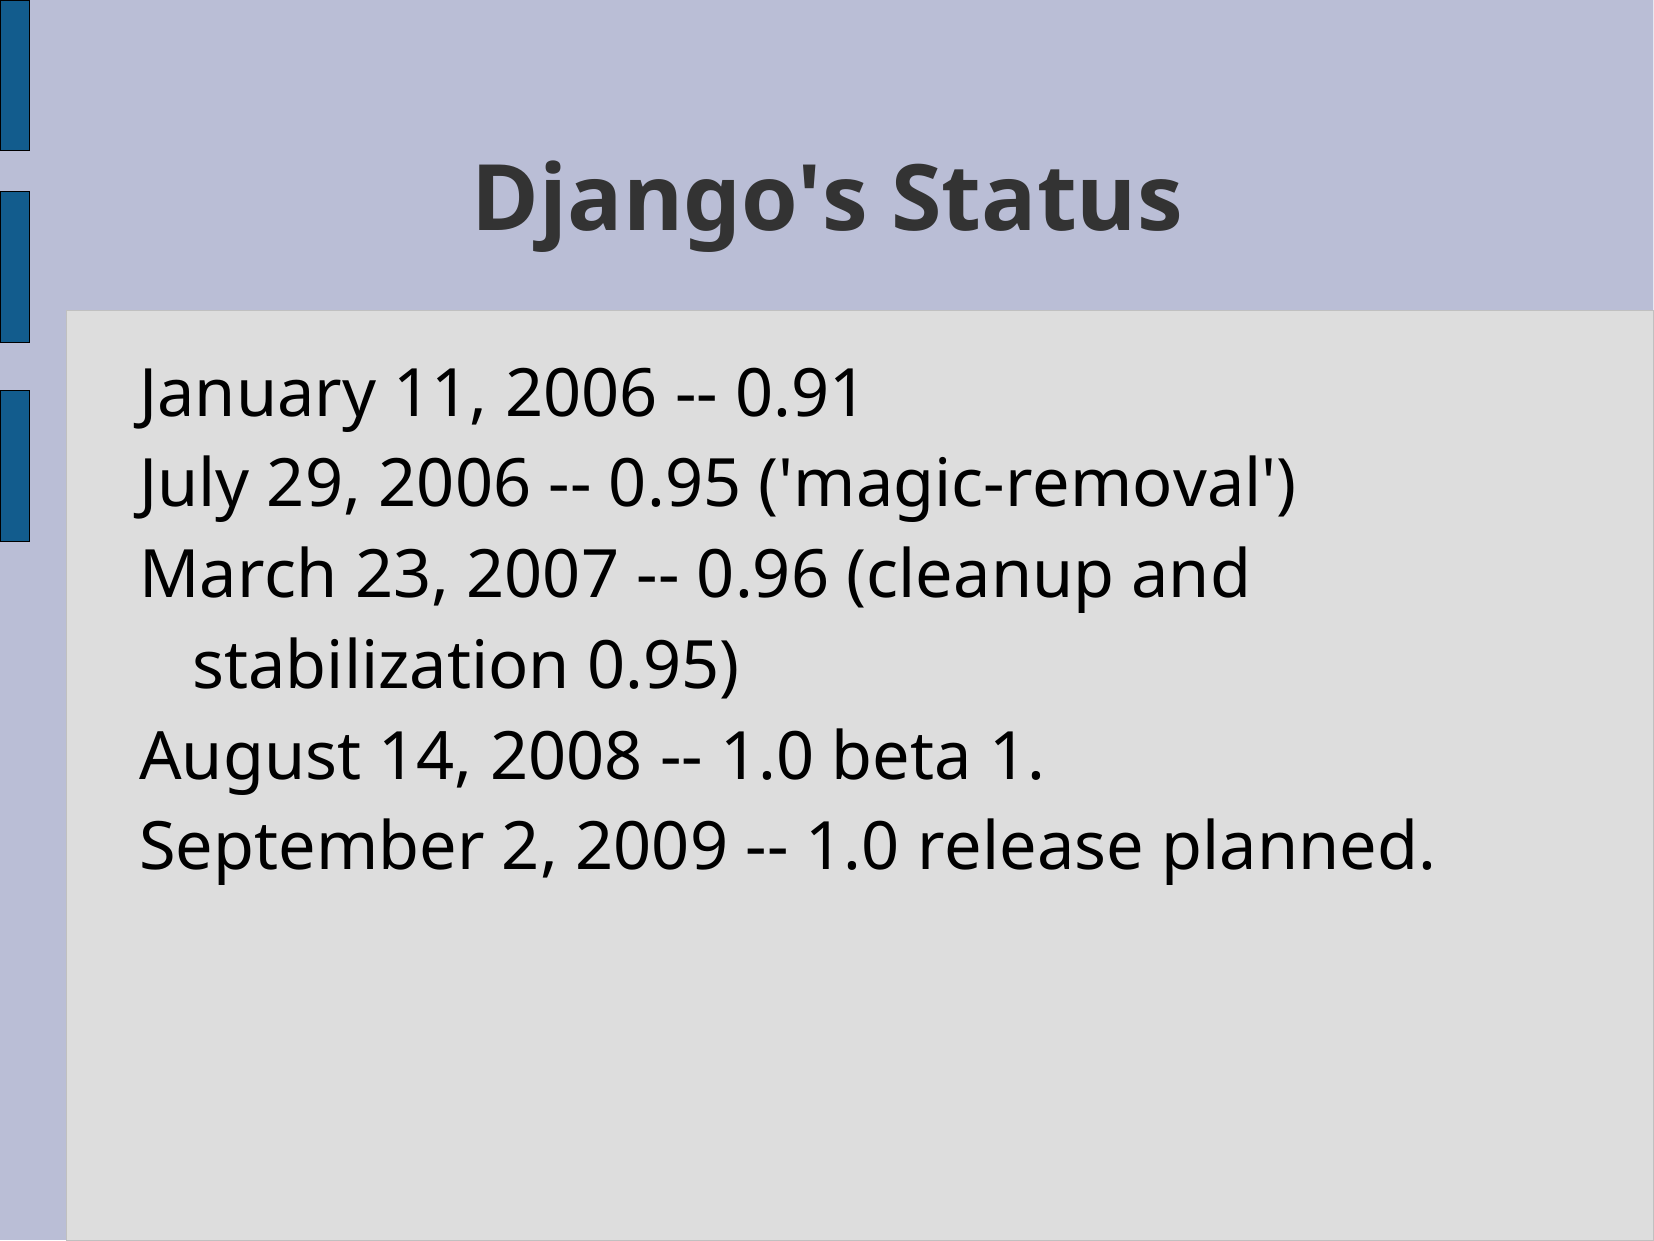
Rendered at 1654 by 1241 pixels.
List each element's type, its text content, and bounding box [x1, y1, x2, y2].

title Django's Status [121, 98, 1534, 291]
list January 11, 2006 -- 0.91 July 29, 2006 -- 0.95 ('magic-removal') March 23, 2007 -- 0.96 (cleanup and stabilization 0.95) August 14, 2008 -- 1.0 beta 1. September 2, 2009 -- 1.0 release planned. [121, 344, 1534, 1112]
